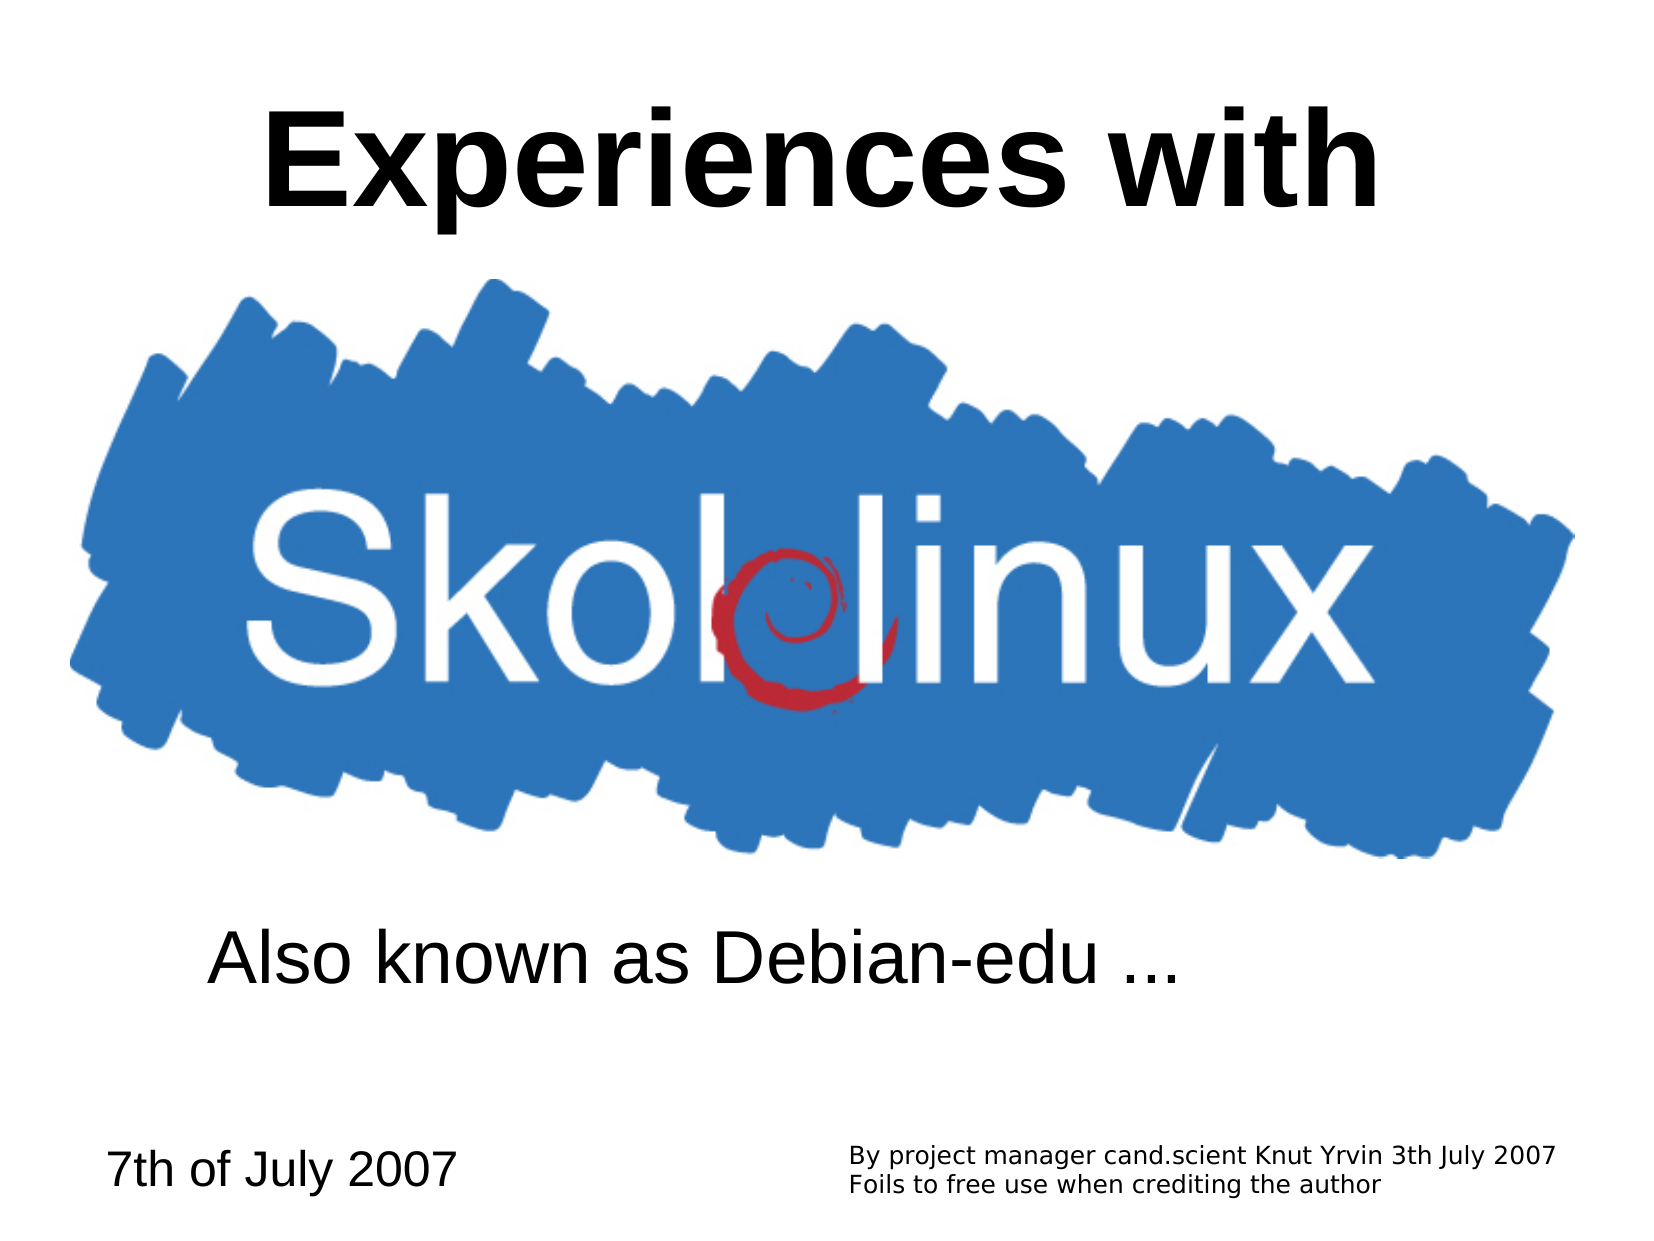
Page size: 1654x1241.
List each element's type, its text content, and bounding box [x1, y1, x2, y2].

text_box Also known as Debian-edu ... [207, 916, 1444, 1091]
picture [70, 279, 1575, 859]
title Experiences with [116, 55, 1529, 263]
text_box By project manager cand.scient Knut Yrvin 3th July 2007 Foils to free use when crediting the author [848, 1140, 1609, 1204]
text_box 7th of July 2007 [105, 1141, 757, 1216]
